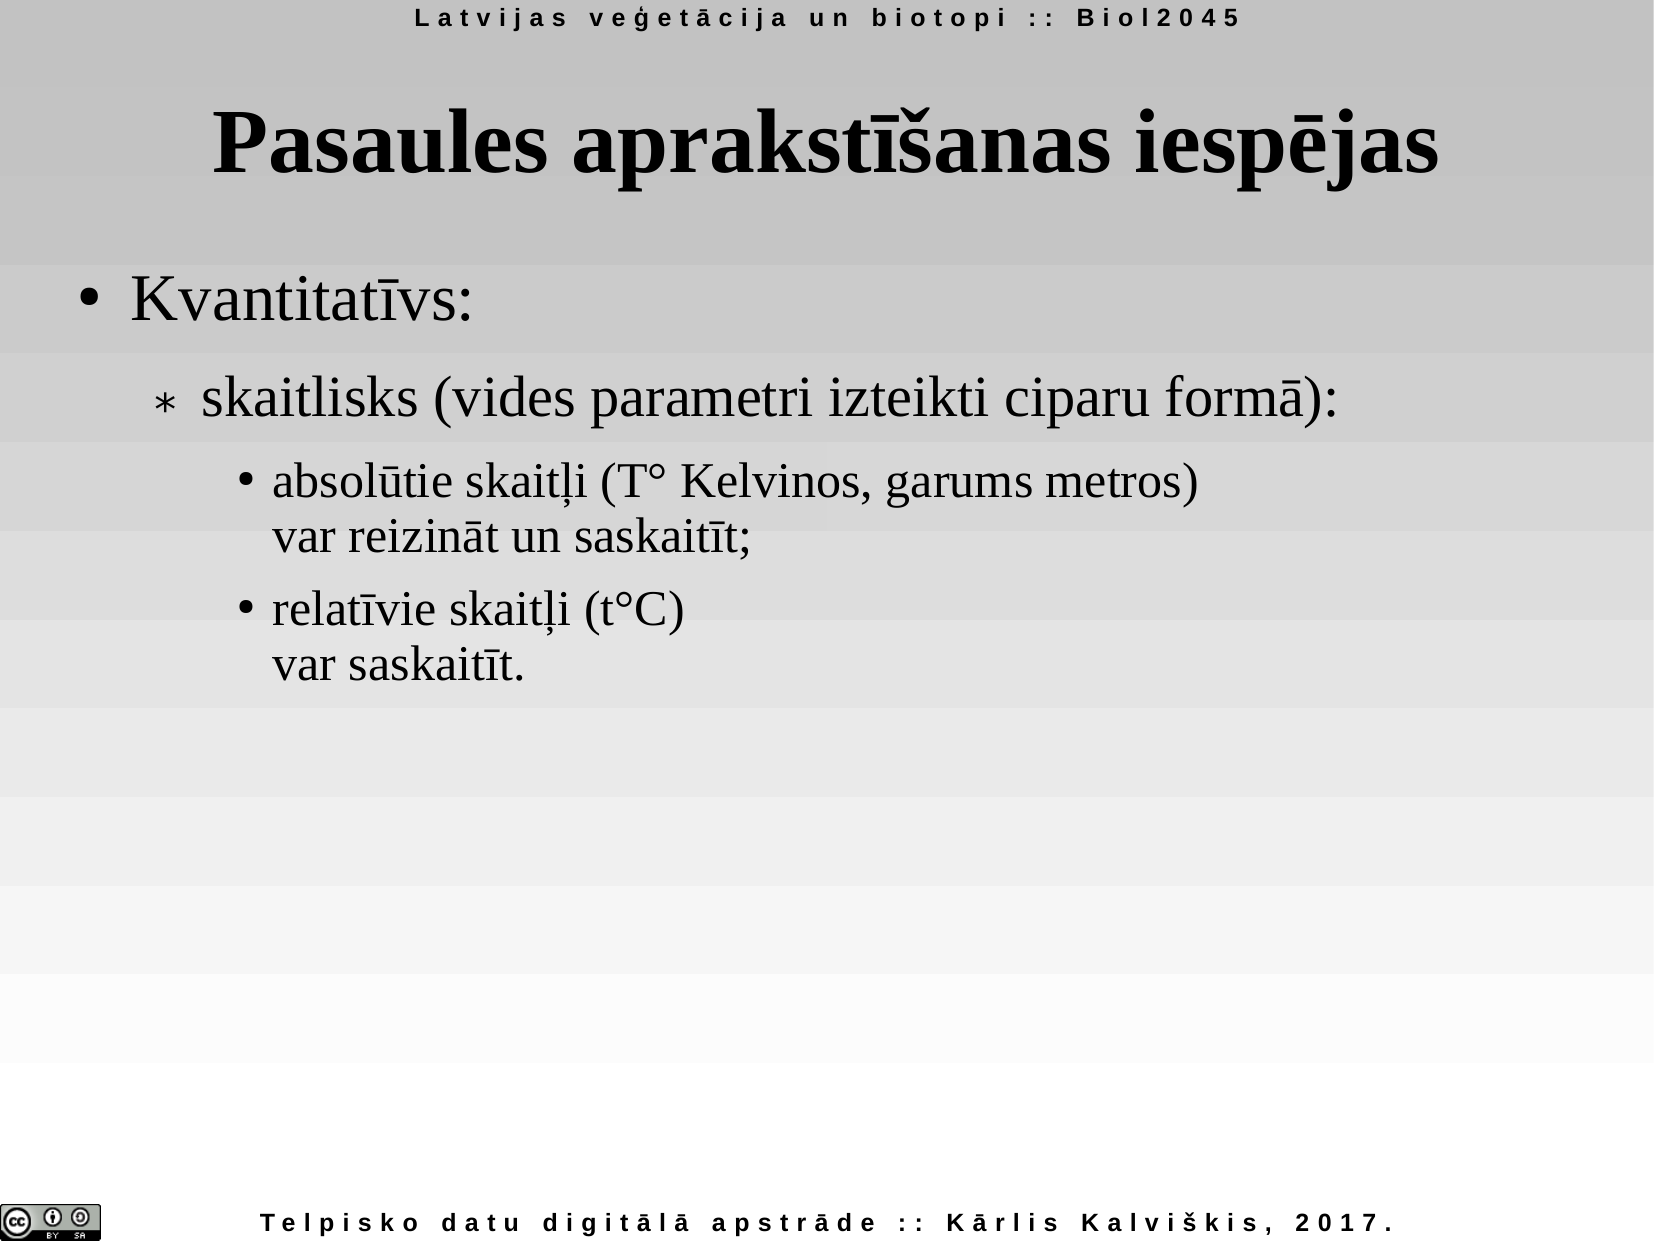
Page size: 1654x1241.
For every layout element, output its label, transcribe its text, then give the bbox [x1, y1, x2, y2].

picture [0, 0, 1654, 1241]
title Pasaules aprakstīšanas iespējas [59, 37, 1596, 246]
list Kvantitatīvs: skaitlisks (vides parametri izteikti ciparu formā): absolūtie skaitļi (T° Kelvinos, garums metros) var reizināt un saskaitīt; relatīvie skaitļi (t°C) var saskaitīt. [59, 261, 1596, 1175]
